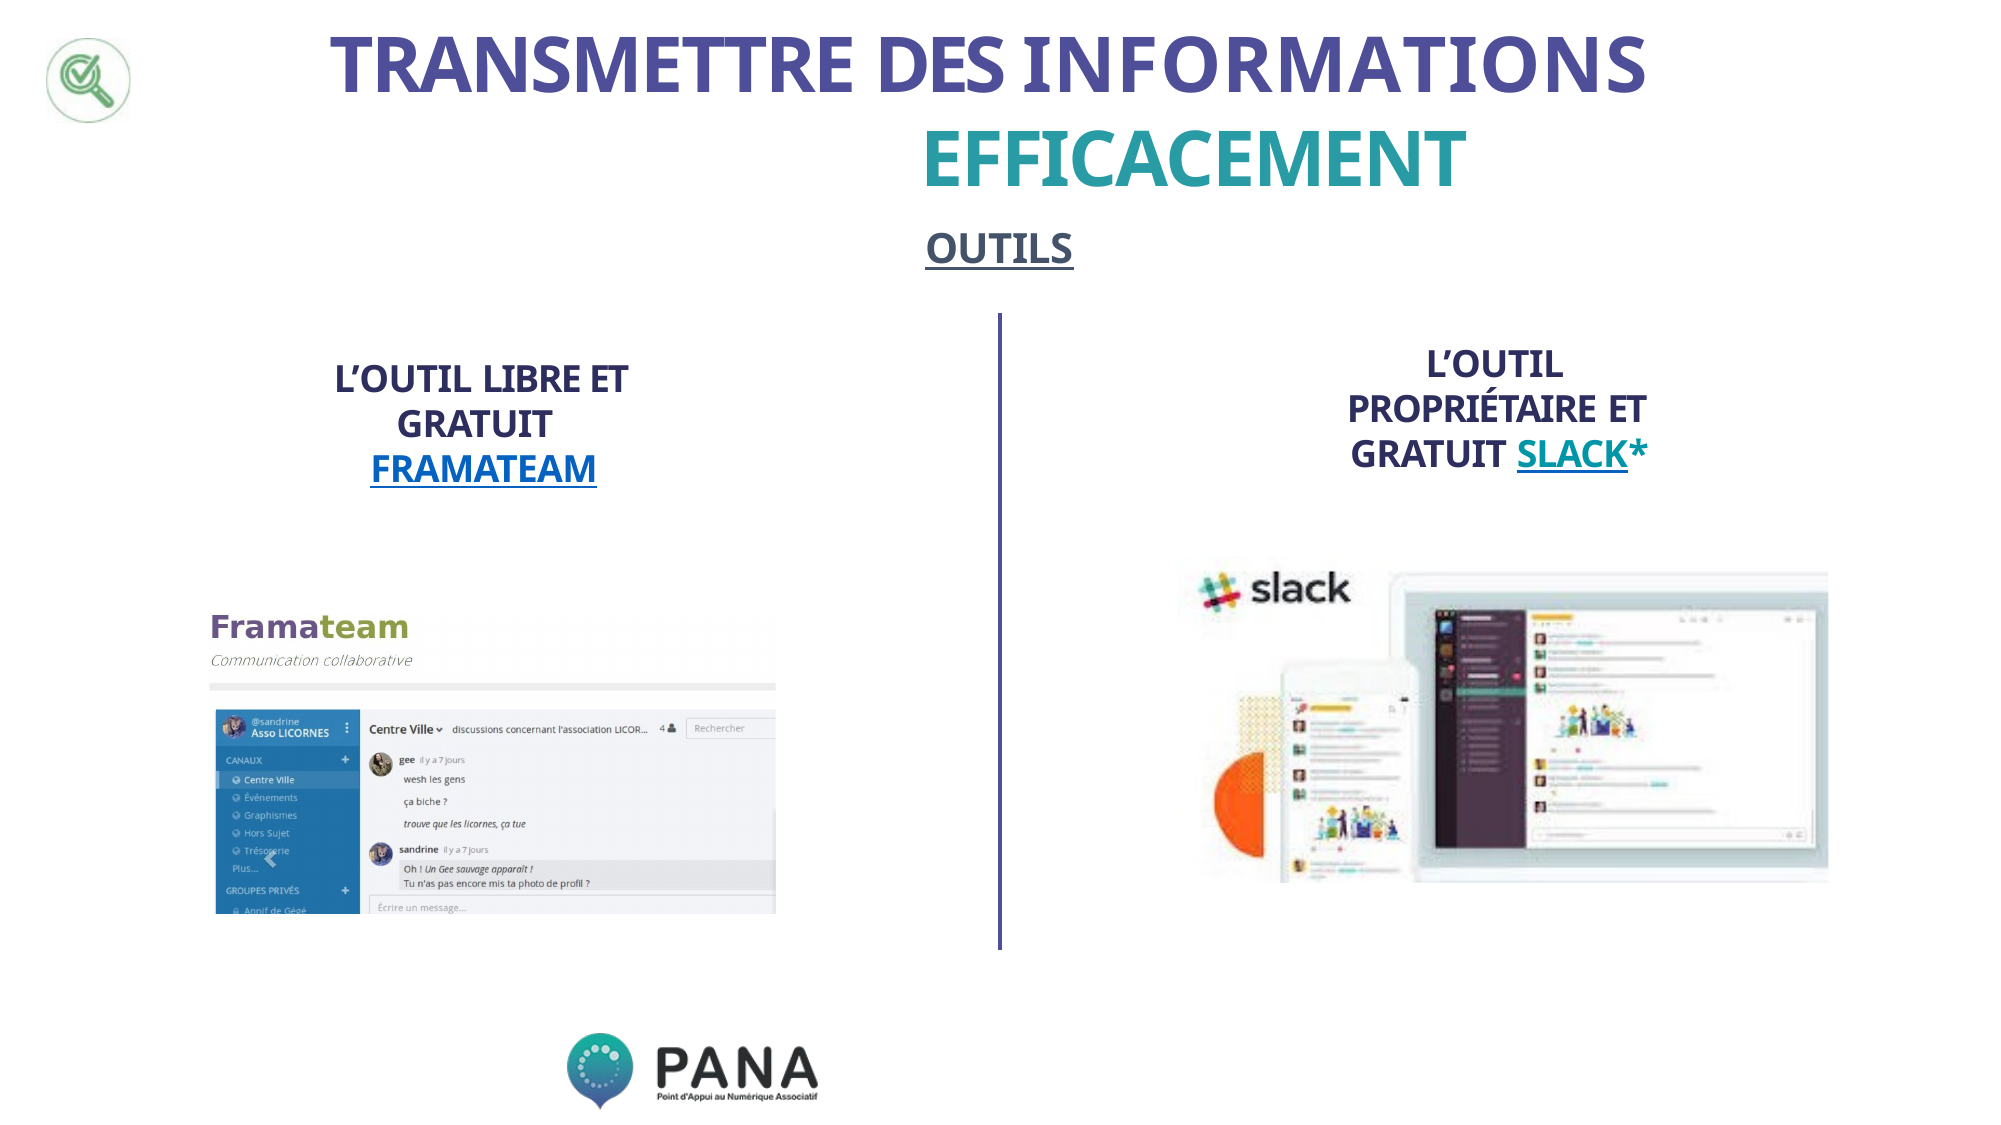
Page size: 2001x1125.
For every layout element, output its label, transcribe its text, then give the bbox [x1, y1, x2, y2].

text_box [208, 615, 776, 914]
text_box [1178, 556, 1828, 882]
text_box L’OUTIL PROPRIÉTAIRE ET GRATUIT SLACK* [1337, 337, 1660, 477]
text_box OUTILS [923, 219, 1077, 273]
title TRANSMETTRE DES INFORMATIONS EFFICACEMENT [321, 13, 1679, 201]
text_box L’OUTIL LIBRE ET GRATUIT FRAMATEAM [326, 353, 641, 492]
text_box [46, 39, 130, 122]
